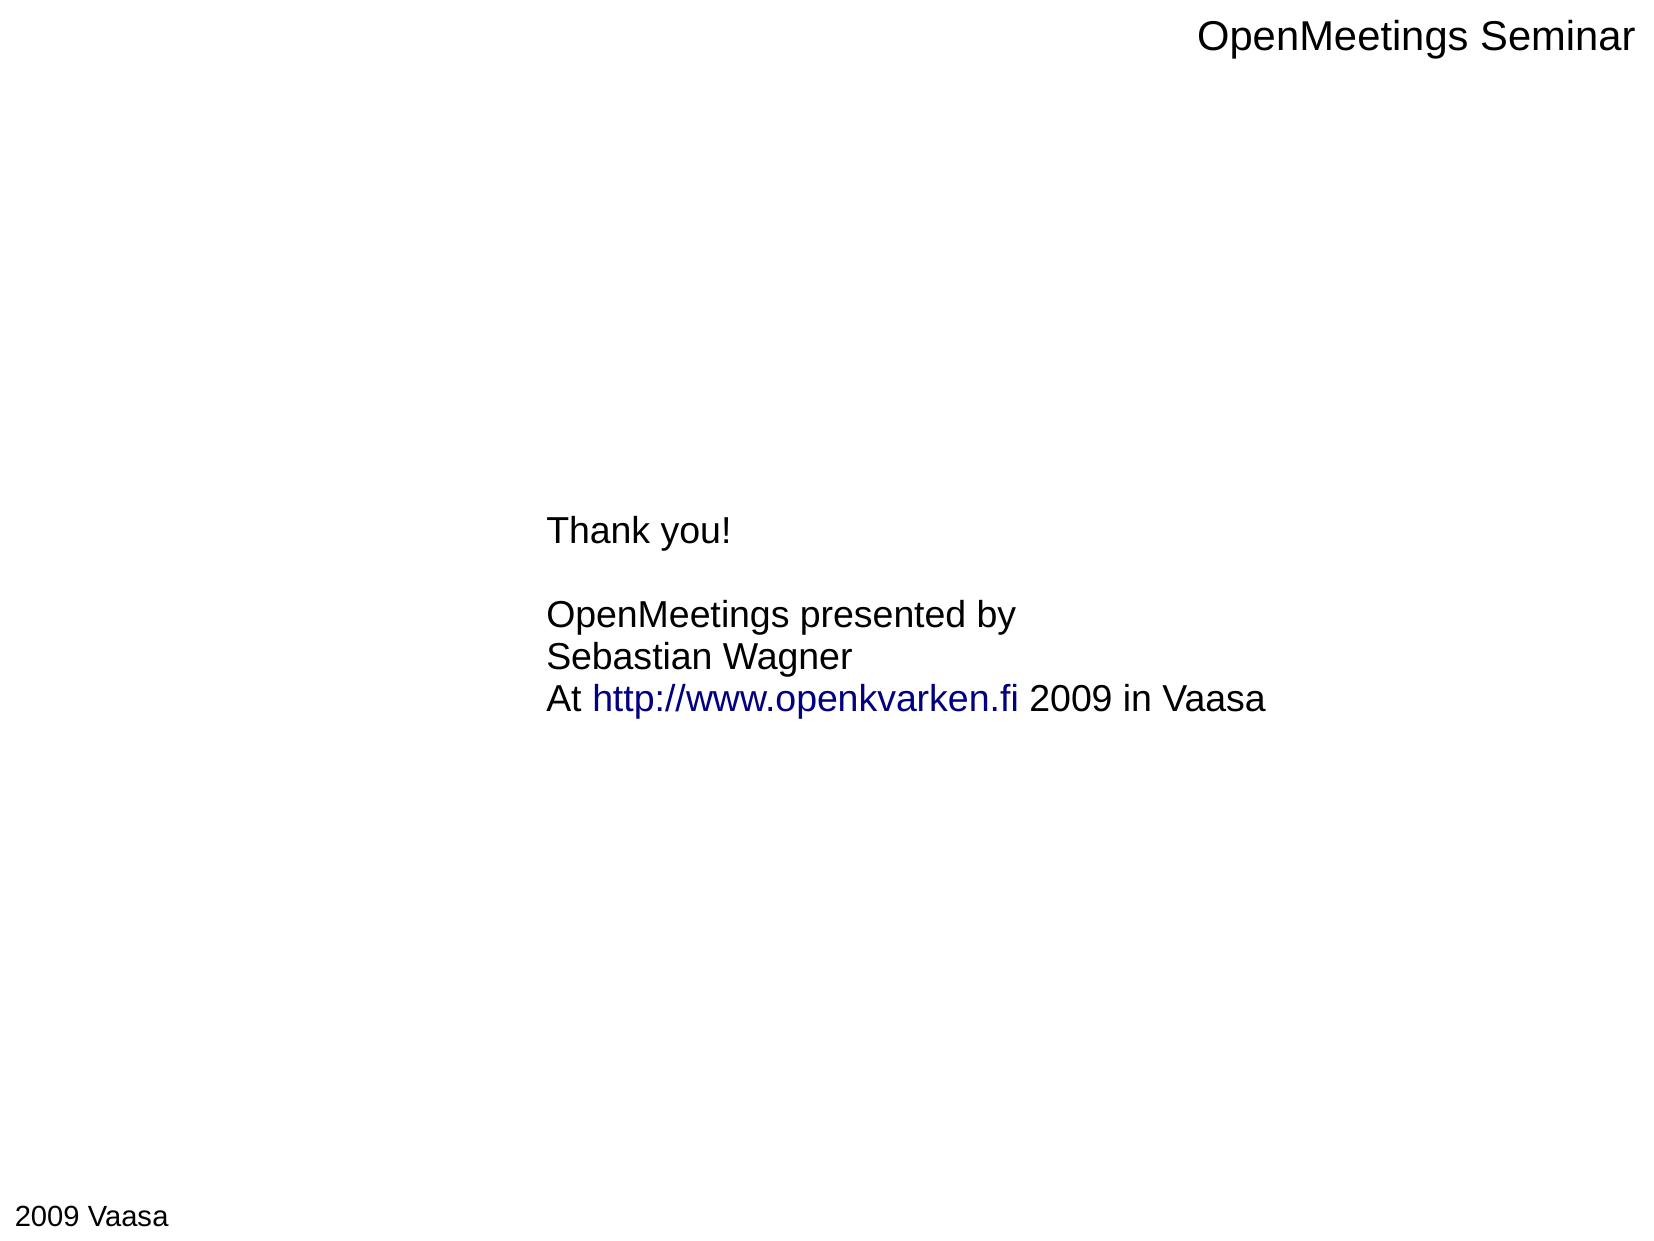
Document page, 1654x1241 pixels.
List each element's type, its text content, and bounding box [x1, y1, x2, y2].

text_box 2009 Vaasa [0, 1192, 473, 1241]
title OpenMeetings Seminar [915, 5, 1636, 65]
text_box Thank you! OpenMeetings presented by Sebastian Wagner At http://www.openkvarken.fi 2009 in Vaasa [531, 501, 1282, 727]
